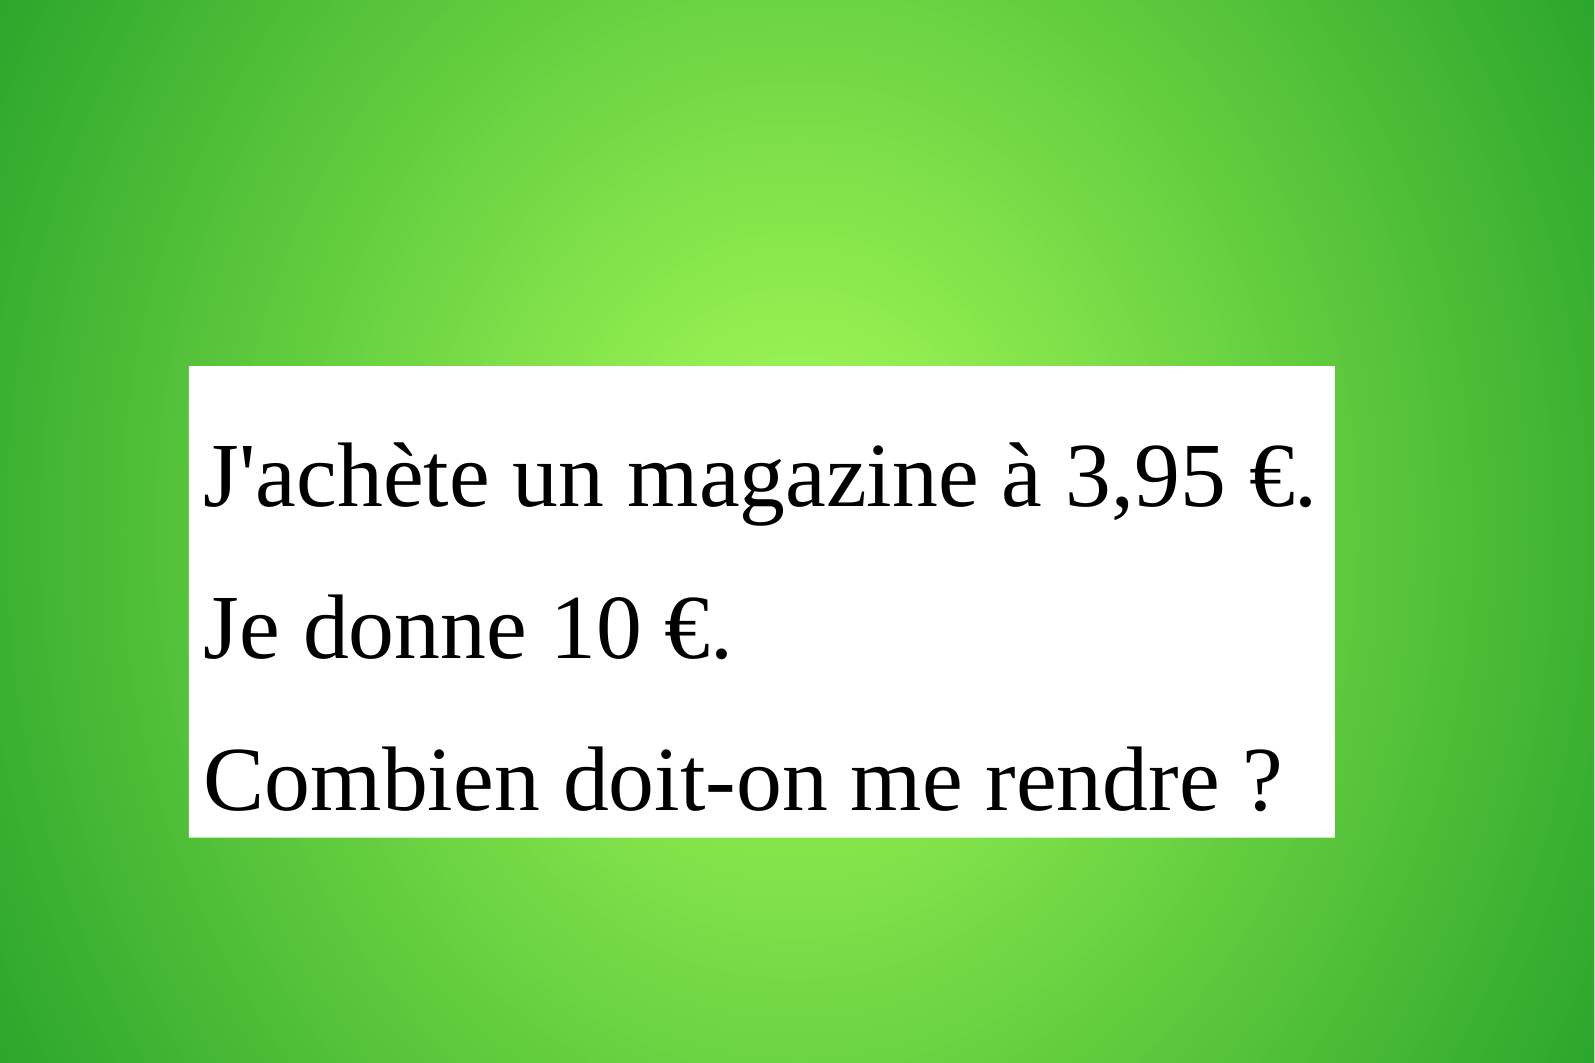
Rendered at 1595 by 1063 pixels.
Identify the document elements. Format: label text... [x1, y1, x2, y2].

picture [0, 0, 1595, 1063]
text_box J'achète un magazine à 3,95 €. Je donne 10 €. Combien doit-on me rendre ? [188, 366, 1335, 787]
